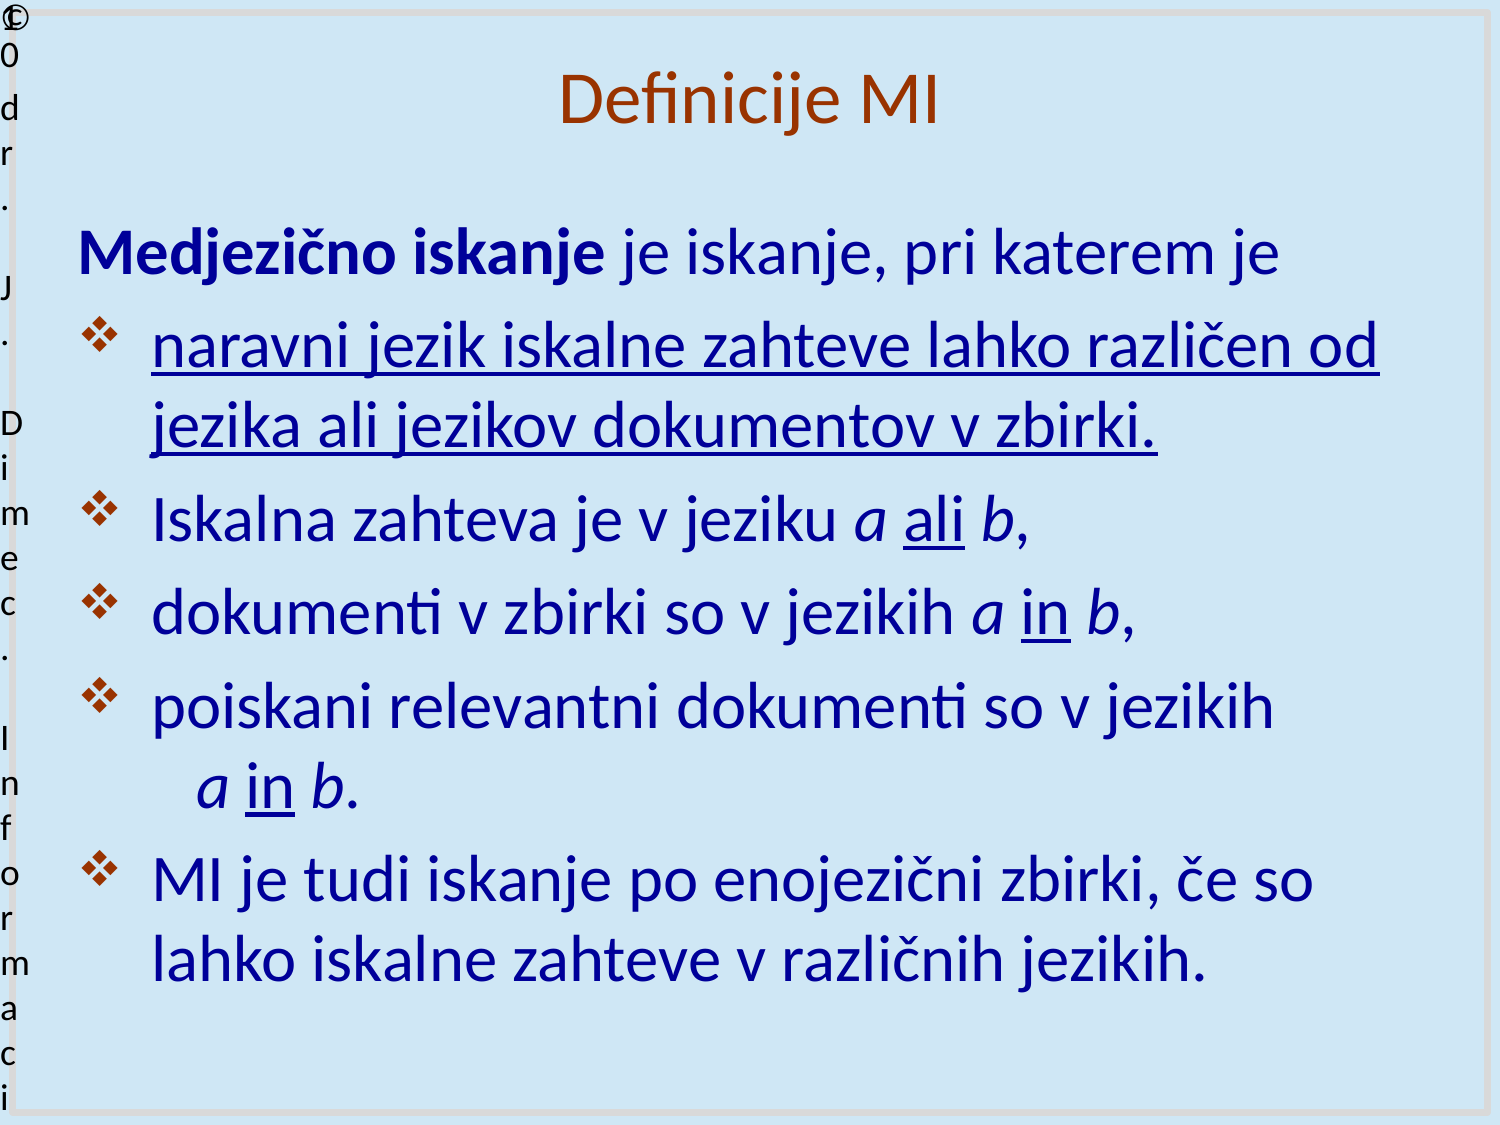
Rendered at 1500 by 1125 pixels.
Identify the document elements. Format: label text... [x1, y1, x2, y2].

title Definicije MI [37, 24, 1463, 163]
list Medjezično iskanje je iskanje, pri katerem je naravni jezik iskalne zahteve lahko različen od jezika ali jezikov dokumentov v zbirki. Iskalna zahteva je v jeziku a ali b, dokumenti v zbirki so v jezikih a in b, poiskani relevantni dokumenti so v jezikih a in b. MI je tudi iskanje po enojezični zbirki, če so lahko iskalne zahteve v različnih jezikih. [62, 200, 1438, 1050]
